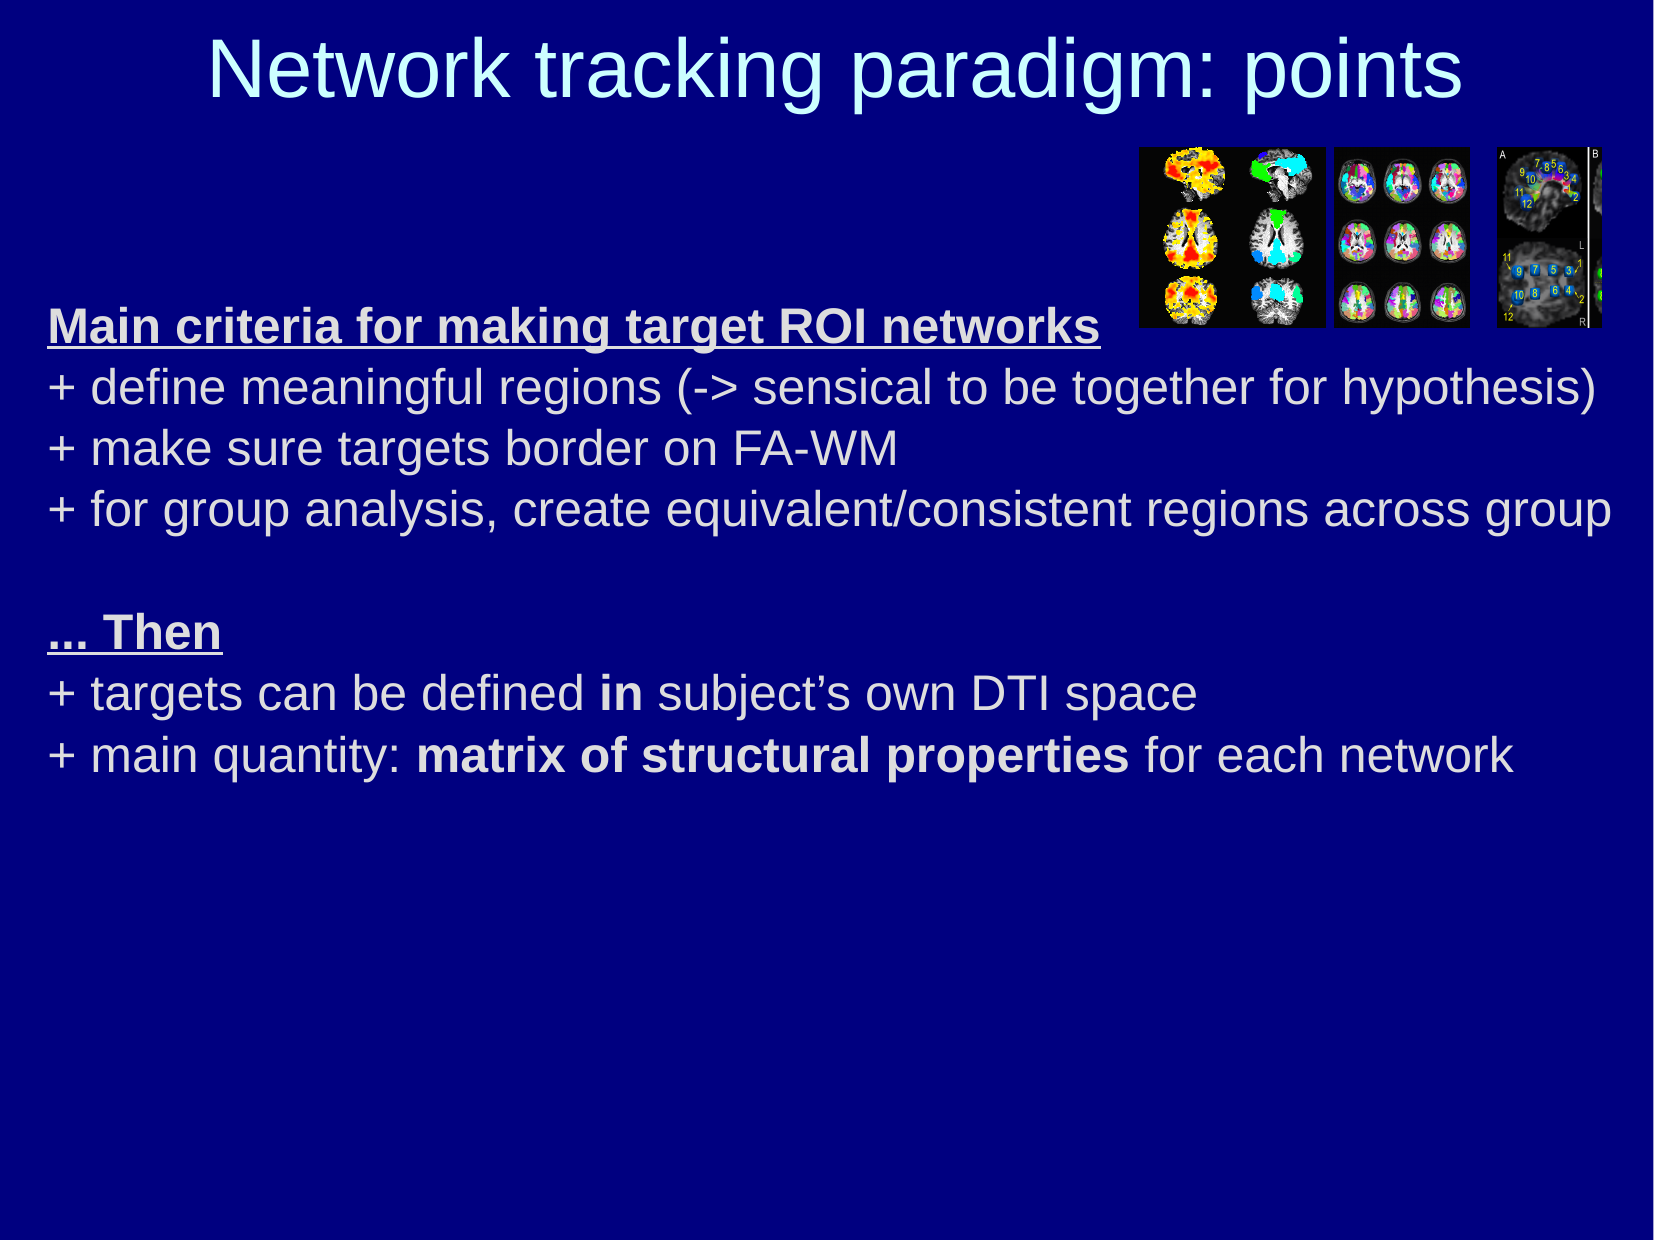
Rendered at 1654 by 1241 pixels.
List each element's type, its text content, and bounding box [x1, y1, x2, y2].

title Network tracking paradigm: points [35, 1, 1636, 138]
picture [1139, 147, 1326, 284]
picture [1334, 147, 1470, 284]
picture [1497, 147, 1602, 284]
text_box Main criteria for making target ROI networks + define meaningful regions (-> sensical to be together for hypothesis) + make sure targets border on FA-WM + for group analysis, create equivalent/consistent regions across group ... Then + targets can be defined in subject’s own DTI space + main quantity: matrix of structural properties for each network [32, 284, 1630, 1214]
